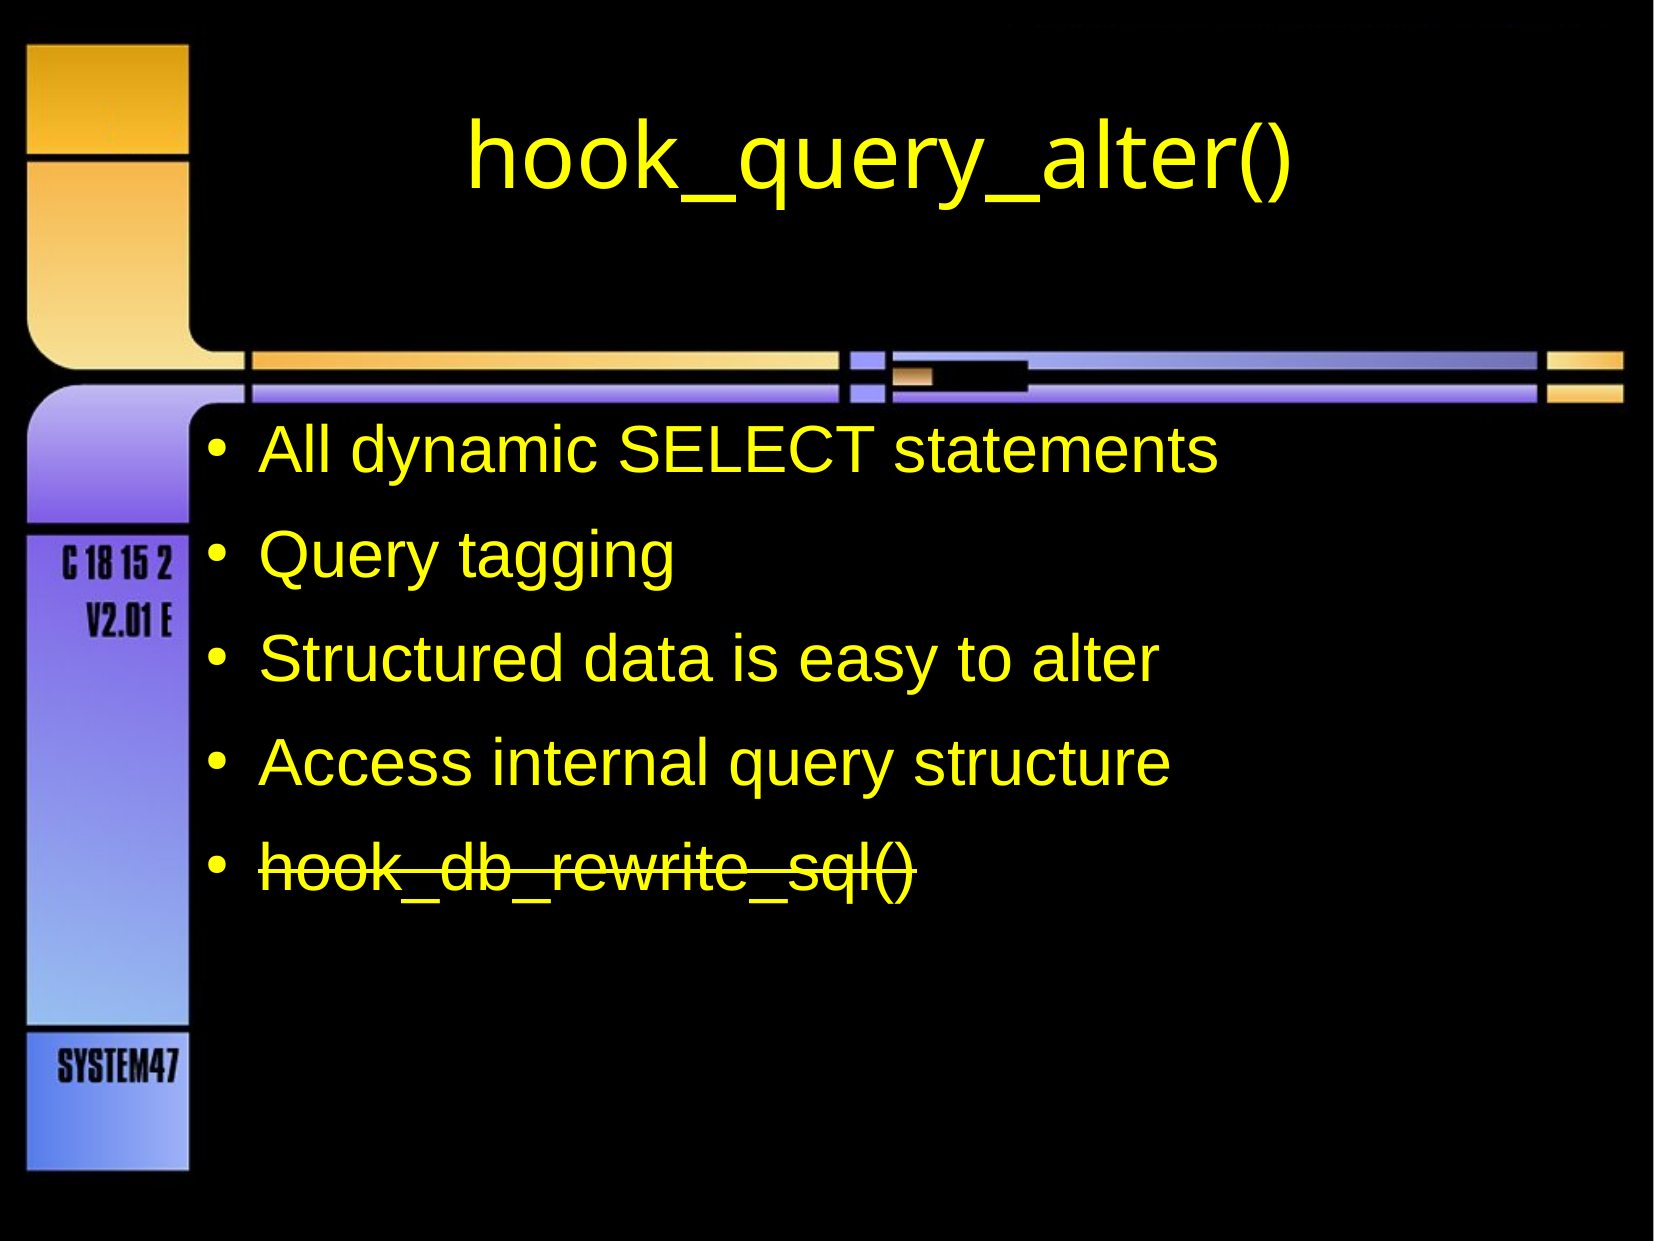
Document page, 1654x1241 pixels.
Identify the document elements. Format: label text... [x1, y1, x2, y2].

list All dynamic SELECT statements Query tagging Structured data is easy to alter Access internal query structure hook_db_rewrite_sql() [187, 412, 1571, 1109]
picture [0, 0, 1654, 1241]
title hook_query_alter() [187, 49, 1571, 257]
